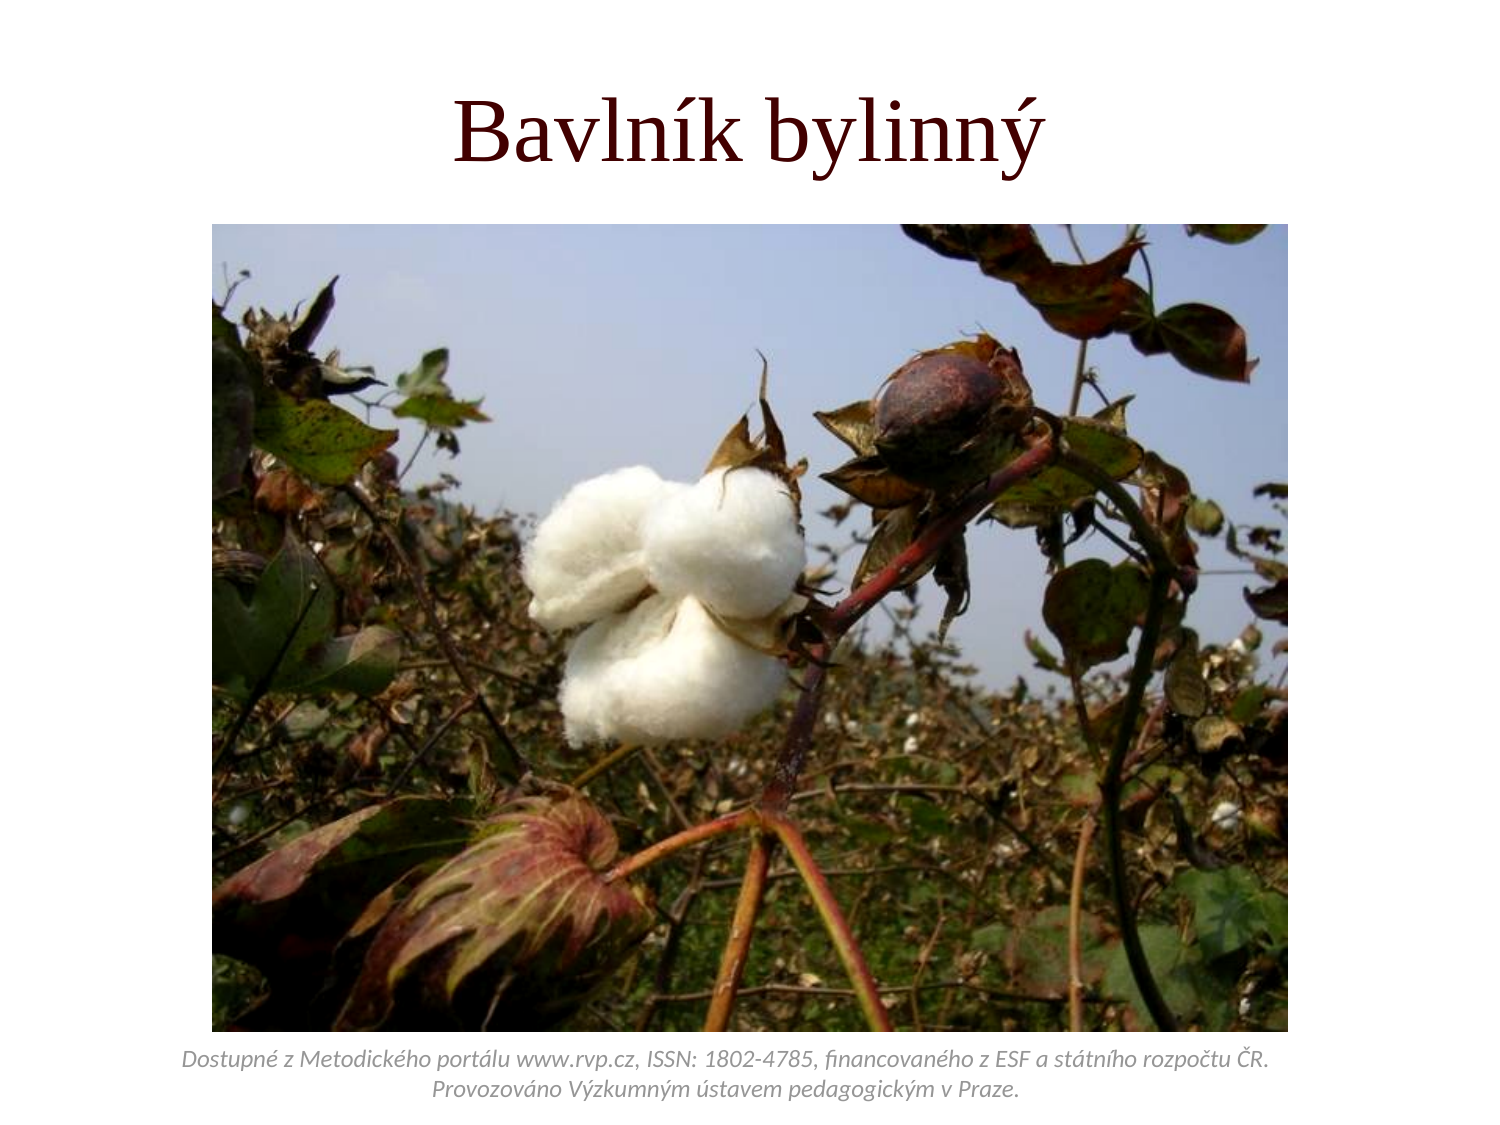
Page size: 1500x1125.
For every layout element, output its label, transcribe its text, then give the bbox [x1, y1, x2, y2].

text_box Dostupné z Metodického portálu www.rvp.cz, ISSN: 1802-4785, financovaného z ESF a státního rozpočtu ČR. Provozováno Výzkumným ústavem pedagogickým v Praze. [105, 1042, 1348, 1103]
text_box [212, 224, 1288, 1032]
title Bavlník bylinný [75, 0, 1426, 188]
